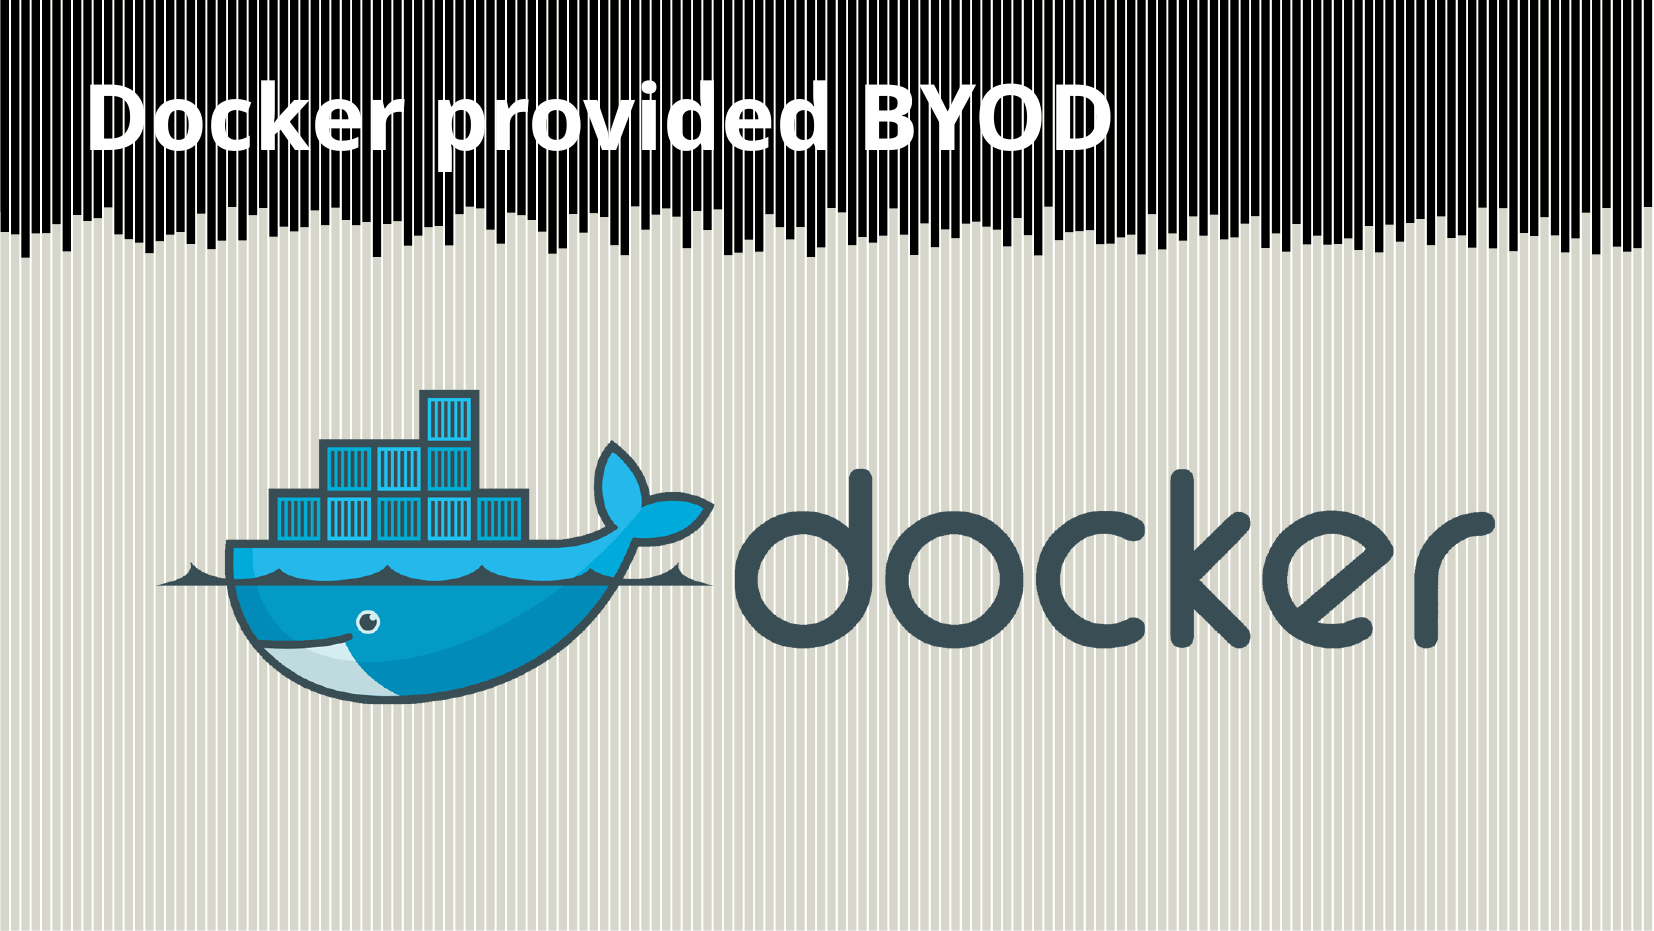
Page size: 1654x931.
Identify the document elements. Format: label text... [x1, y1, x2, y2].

title Docker provided BYOD [82, 37, 1571, 193]
picture [141, 357, 1512, 762]
